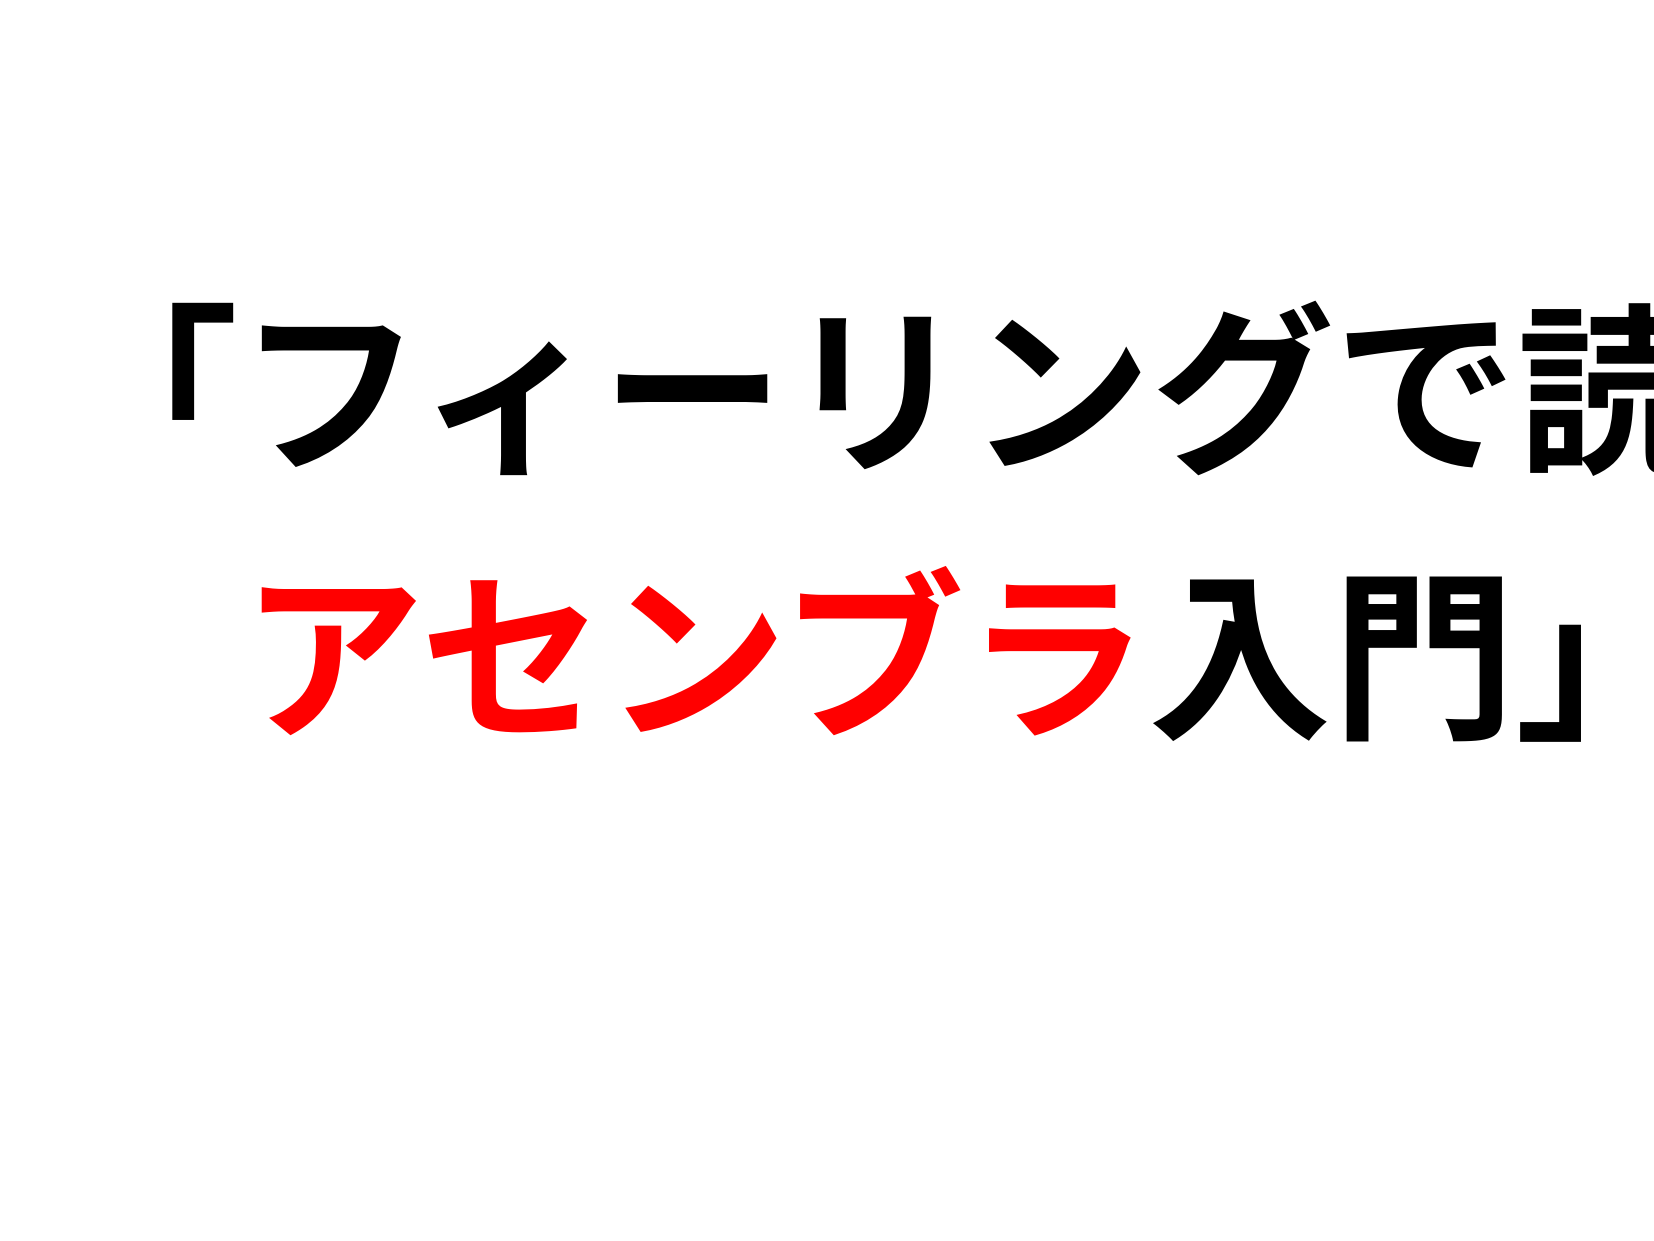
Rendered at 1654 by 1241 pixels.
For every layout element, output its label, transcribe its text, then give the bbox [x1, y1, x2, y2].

text_box 「フィーリングで読む アセンブラ入門」 [40, 240, 1627, 650]
